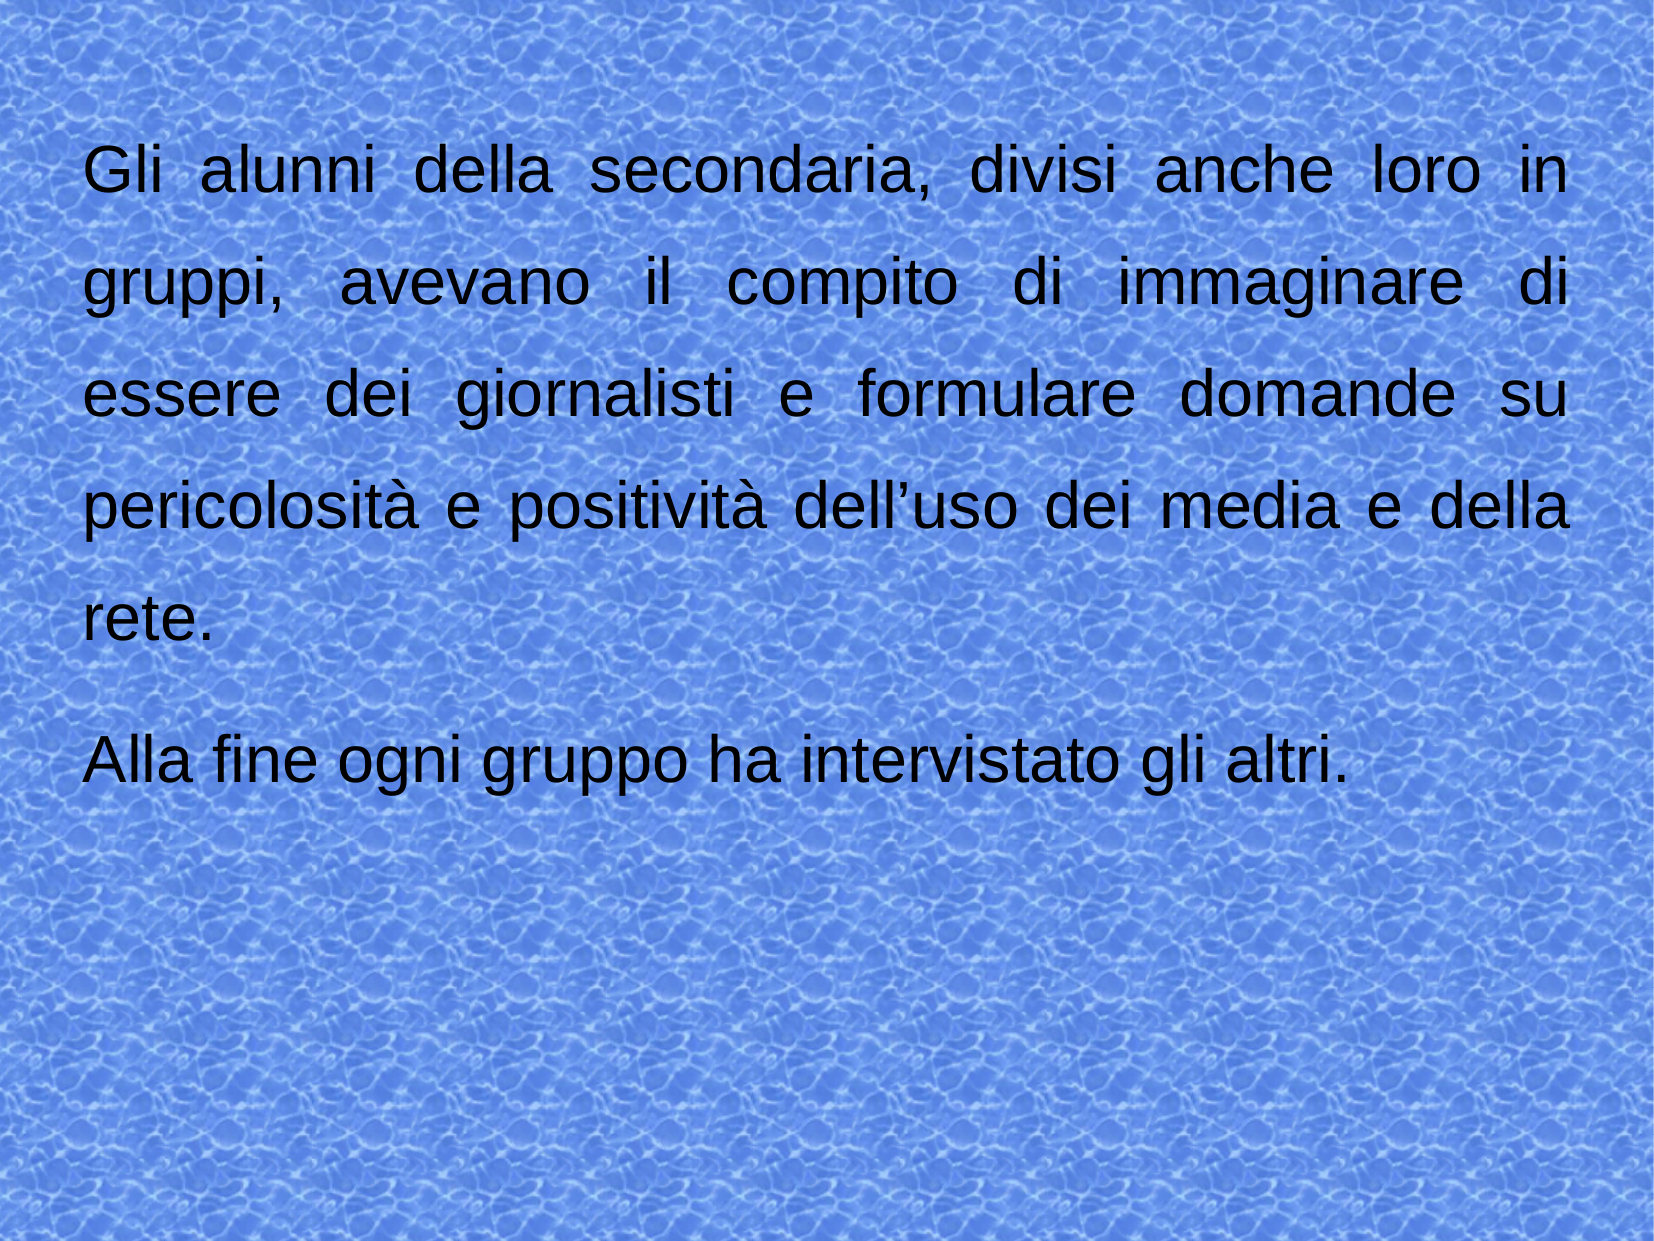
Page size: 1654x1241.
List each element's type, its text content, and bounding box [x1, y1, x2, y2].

picture [0, 0, 1654, 1241]
list Gli alunni della secondaria, divisi anche loro in gruppi, avevano il compito di immaginare di essere dei giornalisti e formulare domande su pericolosità e positività dell’uso dei media e della rete. Alla fine ogni gruppo ha intervistato gli altri. [82, 94, 1571, 1109]
